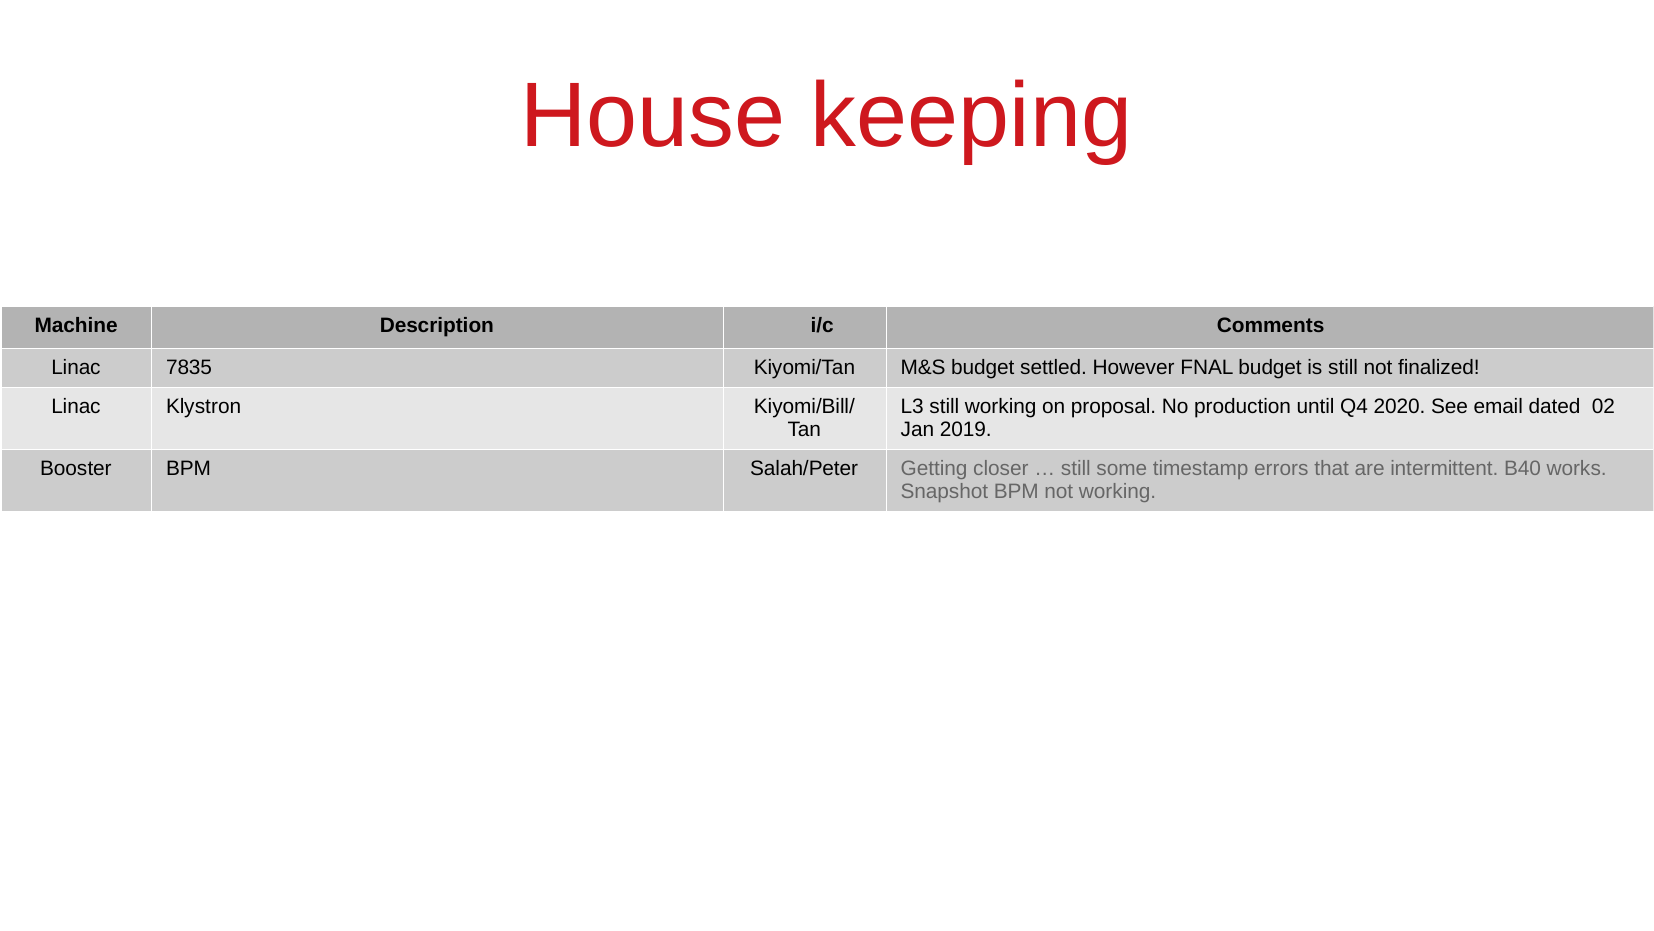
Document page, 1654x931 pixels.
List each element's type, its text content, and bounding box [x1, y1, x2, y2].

table_cell Kiyomi/Bill/Tan [724, 388, 886, 449]
table_cell Linac [2, 388, 151, 449]
table_header i/c [724, 307, 886, 348]
table_cell Booster [2, 450, 151, 511]
table_header Machine [2, 307, 151, 348]
table_cell L3 still working on proposal. No production until Q4 2020. See email dated 02 Jan 2019. [887, 388, 1654, 449]
table_header Description [152, 307, 723, 348]
table_cell Kiyomi/Tan [724, 349, 886, 387]
table_cell Salah/Peter [724, 450, 886, 511]
table_cell BPM [152, 450, 723, 511]
table_cell M&S budget settled. However FNAL budget is still not finalized! [887, 349, 1654, 387]
table_cell Klystron [152, 388, 723, 449]
table_cell Linac [2, 349, 151, 387]
table_cell Getting closer … still some timestamp errors that are intermittent. B40 works. Snapshot BPM not working. [887, 450, 1654, 511]
table_header Comments [887, 307, 1654, 348]
title House keeping [82, 37, 1571, 193]
table_cell 7835 [152, 349, 723, 387]
